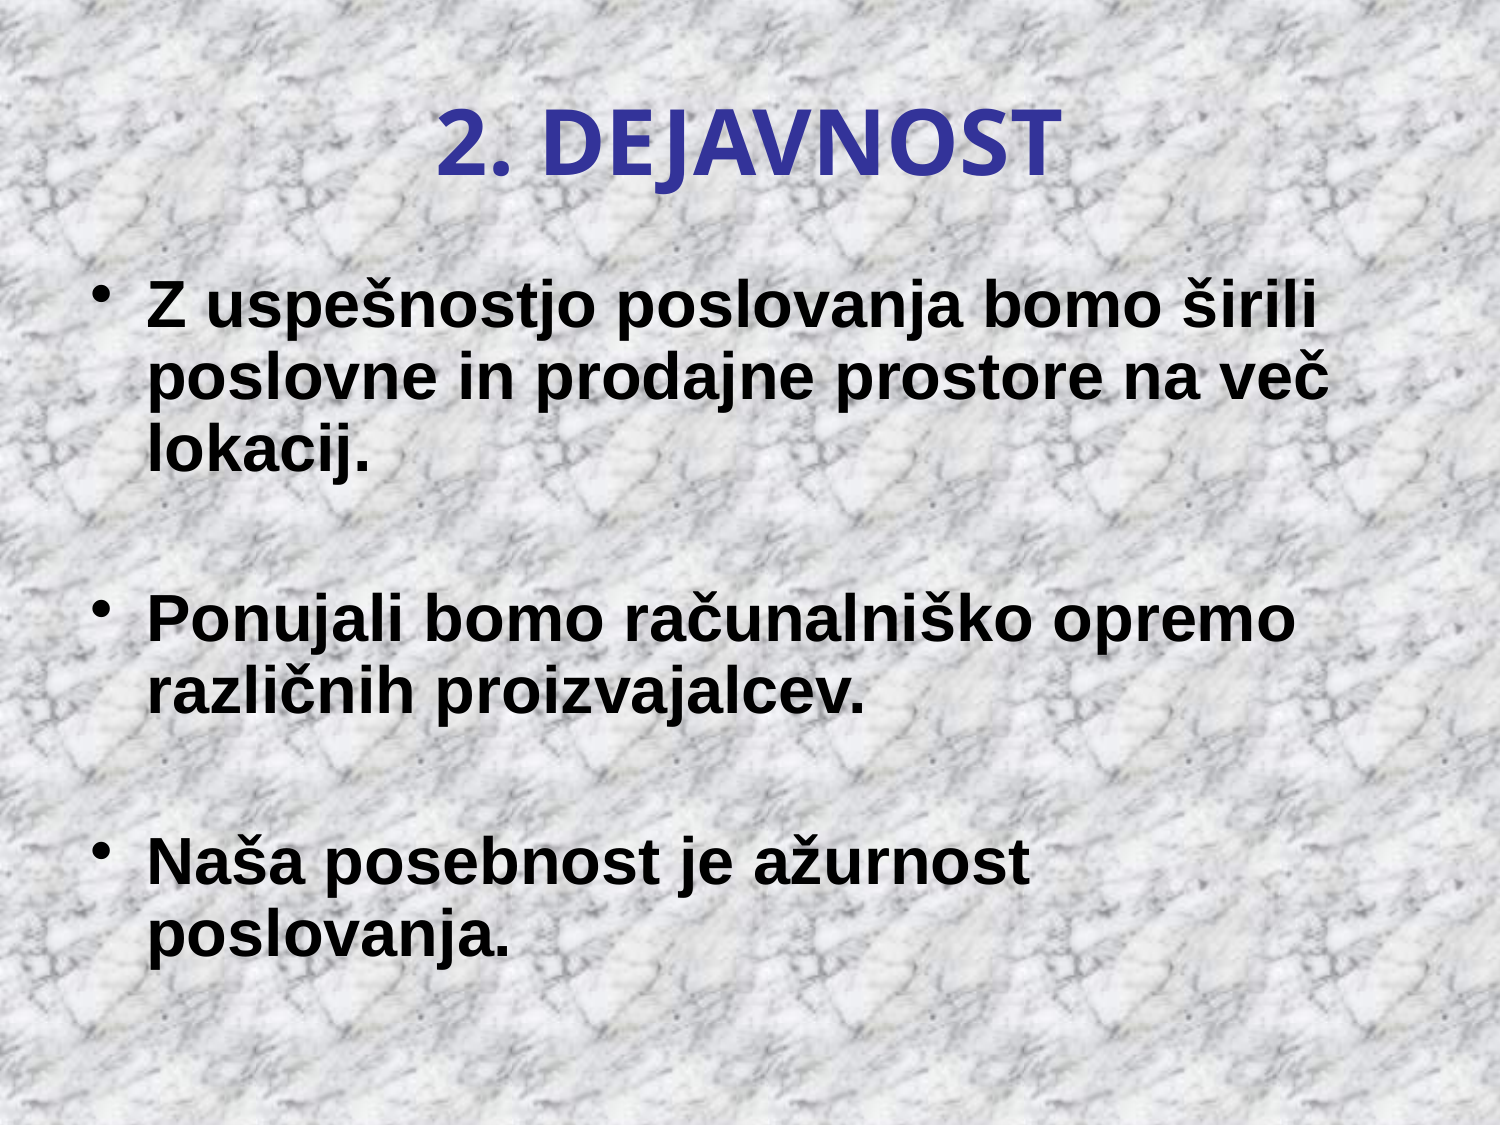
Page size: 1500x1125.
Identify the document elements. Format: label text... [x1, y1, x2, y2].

title 2. DEJAVNOST [75, 45, 1425, 233]
list Z uspešnostjo poslovanja bomo širili poslovne in prodajne prostore na več lokacij. Ponujali bomo računalniško opremo različnih proizvajalcev. Naša posebnost je ažurnost poslovanja. [75, 262, 1425, 1005]
picture [0, 0, 1500, 1125]
